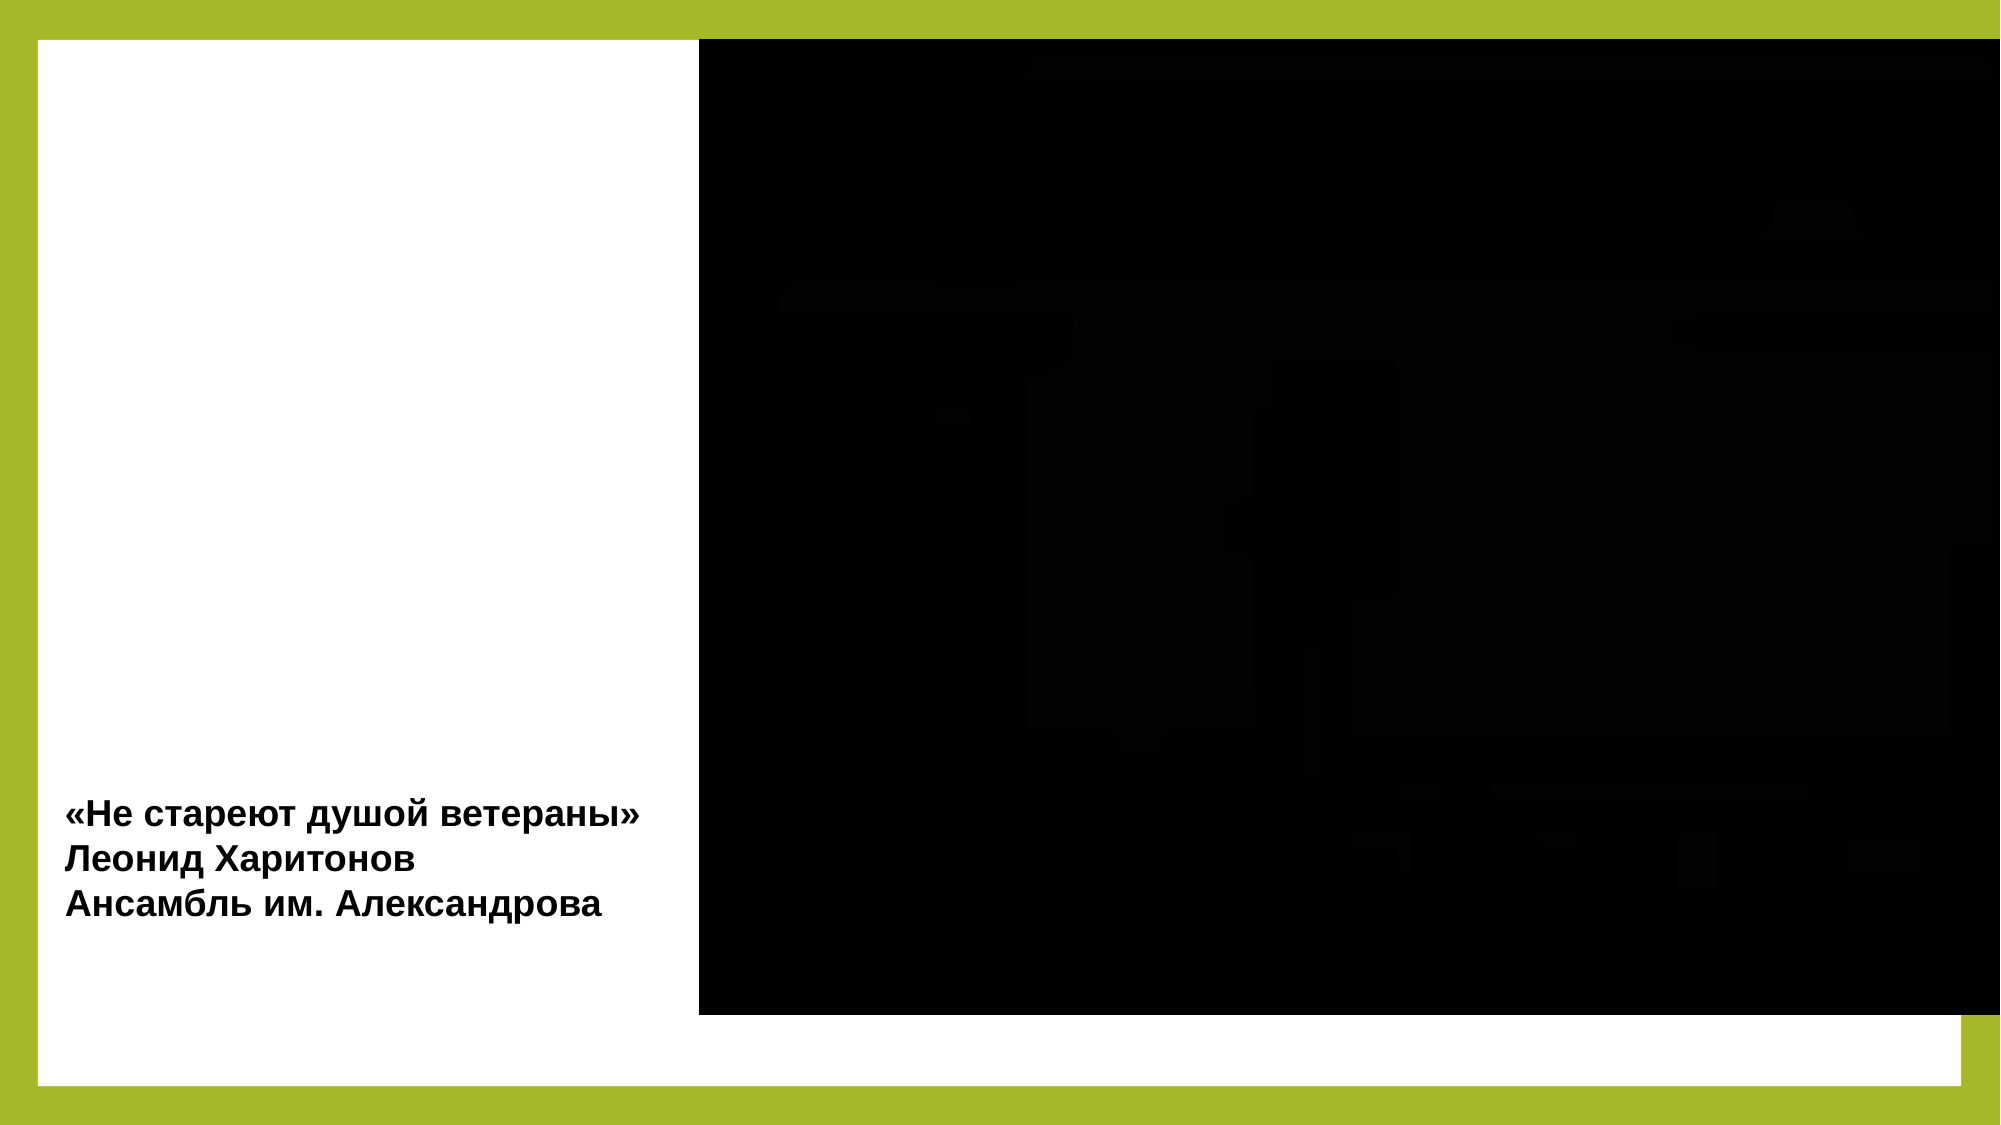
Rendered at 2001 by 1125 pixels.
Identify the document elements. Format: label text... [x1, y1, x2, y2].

picture [699, 39, 2000, 1015]
text_box «Не стареют душой ветераны» Леонид Харитонов Ансамбль им. Александрова [50, 781, 699, 932]
